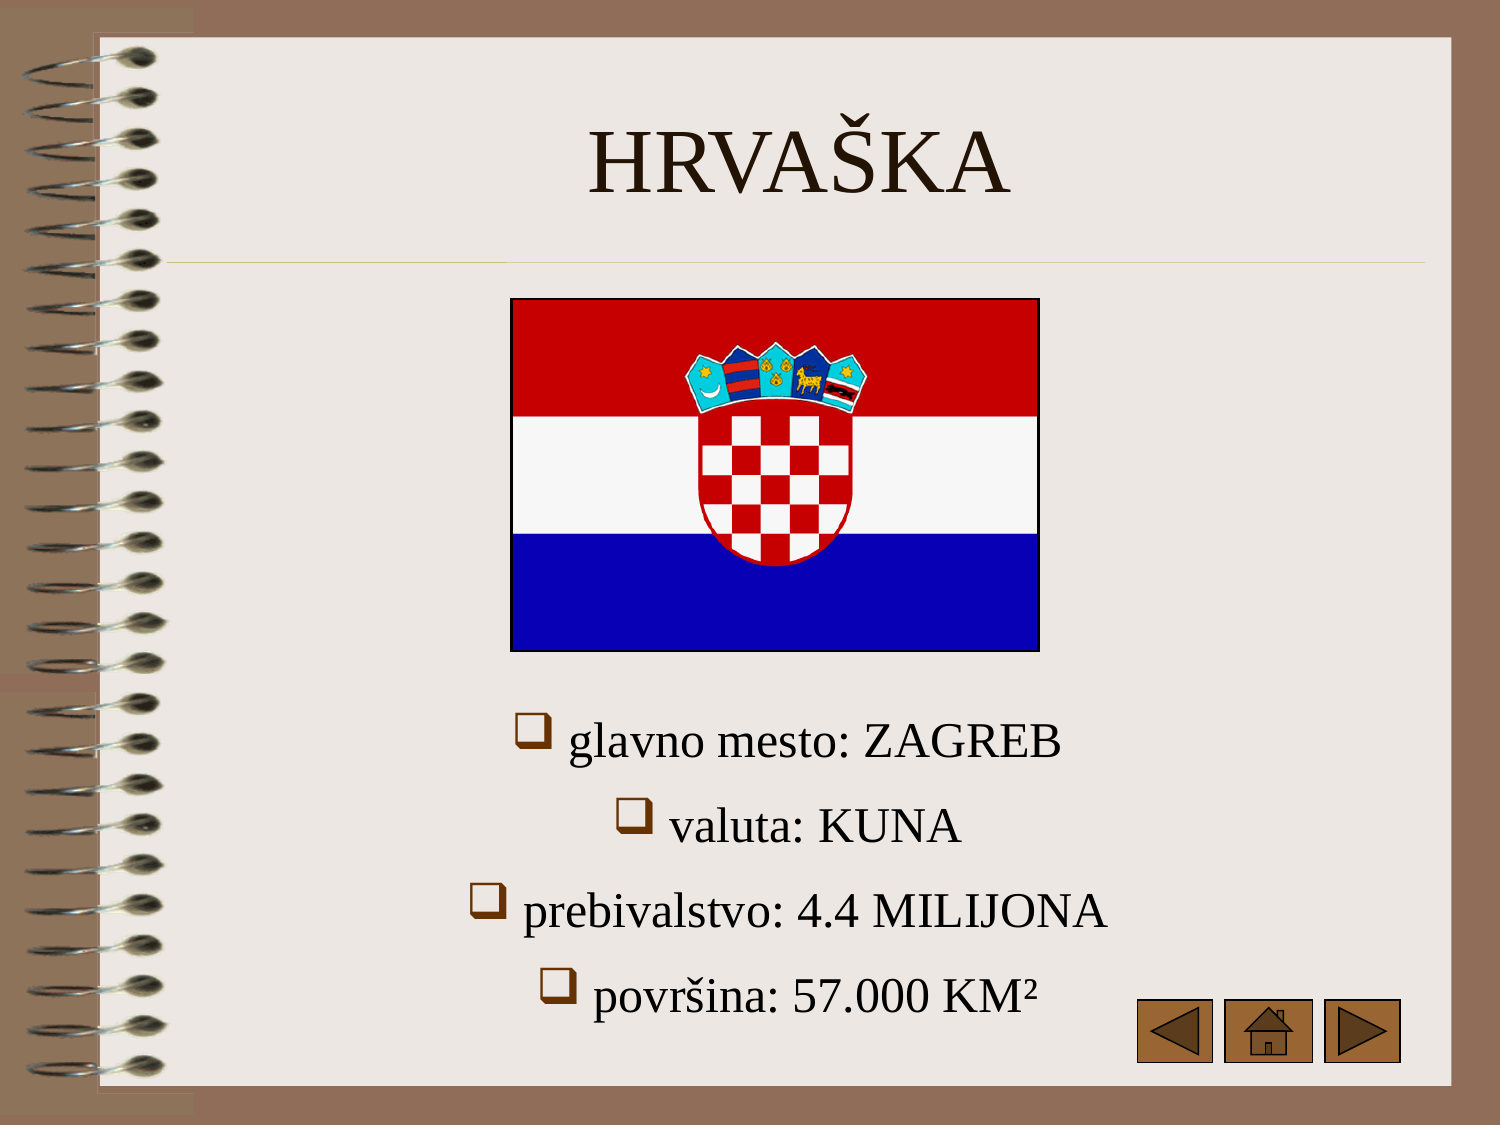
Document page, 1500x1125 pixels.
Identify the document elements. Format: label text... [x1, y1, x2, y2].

text_box [1137, 999, 1213, 1063]
picture [0, 692, 194, 1115]
text_box [1324, 999, 1400, 1063]
picture [512, 299, 1038, 650]
text_box glavno mesto: ZAGREB valuta: KUNA prebivalstvo: 4.4 MILIJONA površina: 57.000 KM² [437, 699, 1138, 1030]
title HRVAŠKA [174, 62, 1425, 250]
text_box [1224, 999, 1313, 1063]
picture [0, 8, 194, 674]
